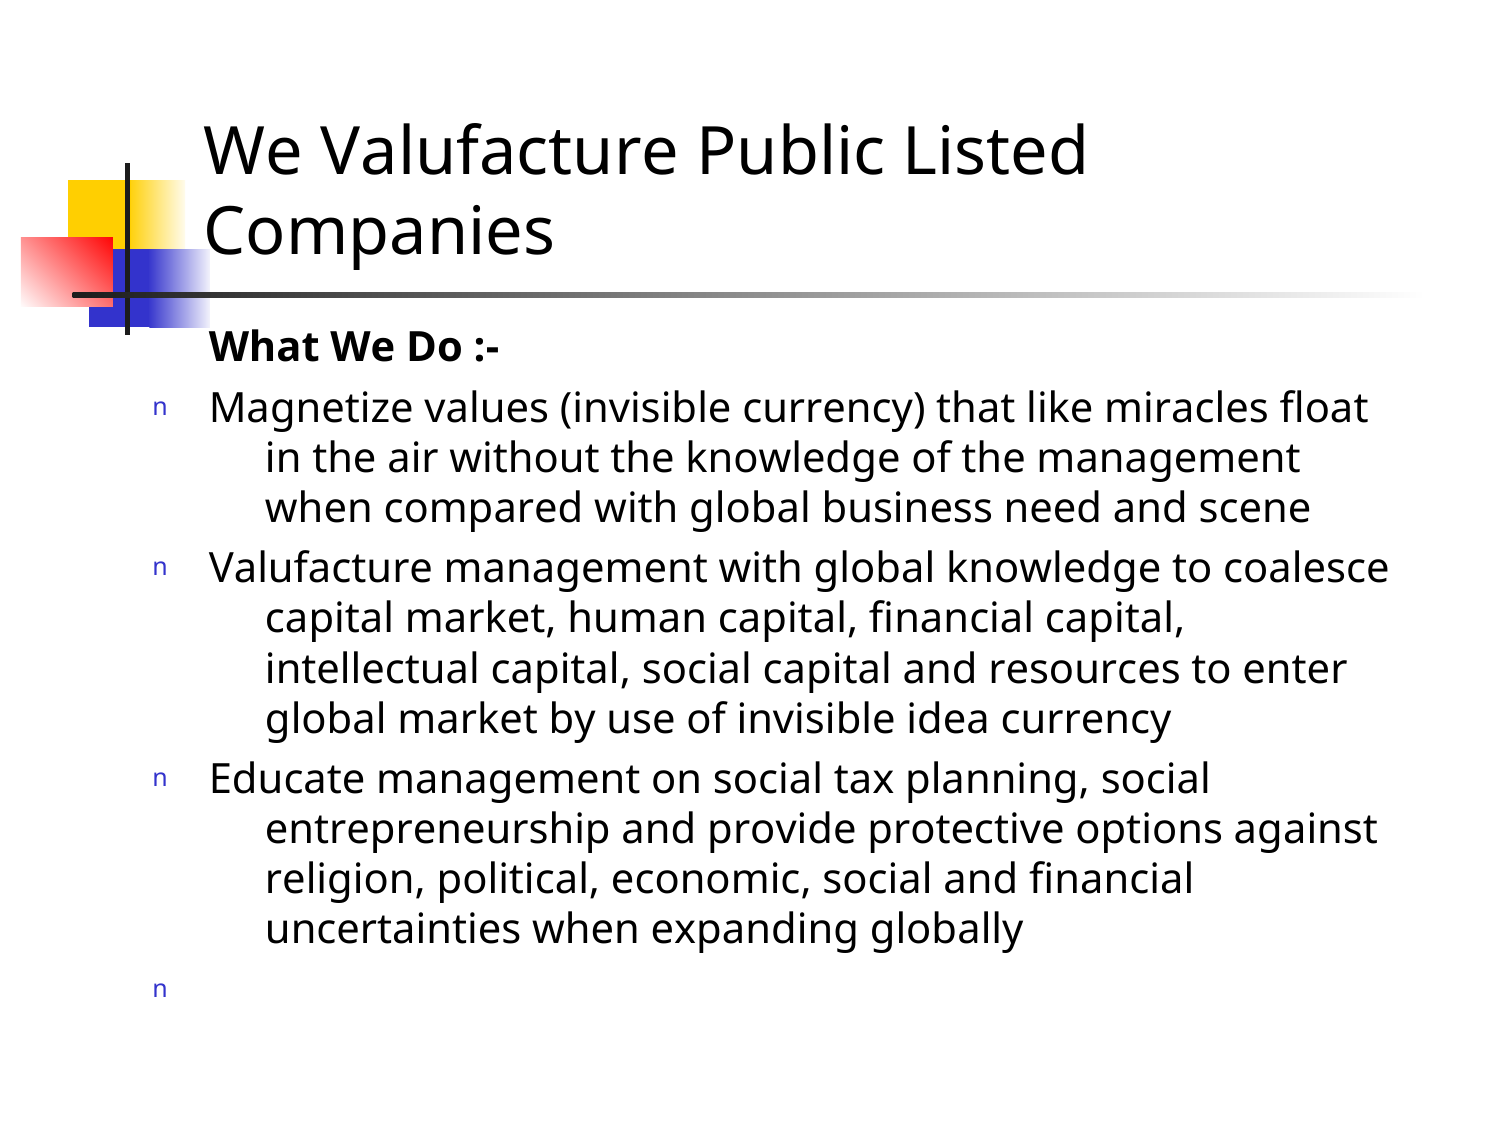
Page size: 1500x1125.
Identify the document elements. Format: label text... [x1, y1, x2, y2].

title We Valufacture Public Listed Companies [188, 35, 1468, 275]
list What We Do :- Magnetize values (invisible currency) that like miracles float in the air without the knowledge of the management when compared with global business need and scene Valufacture management with global knowledge to coalesce capital market, human capital, financial capital, intellectual capital, social capital and resources to enter global market by use of invisible idea currency Educate management on social tax planning, social entrepreneurship and provide protective options against religion, political, economic, social and financial uncertainties when expanding globally [137, 312, 1413, 988]
